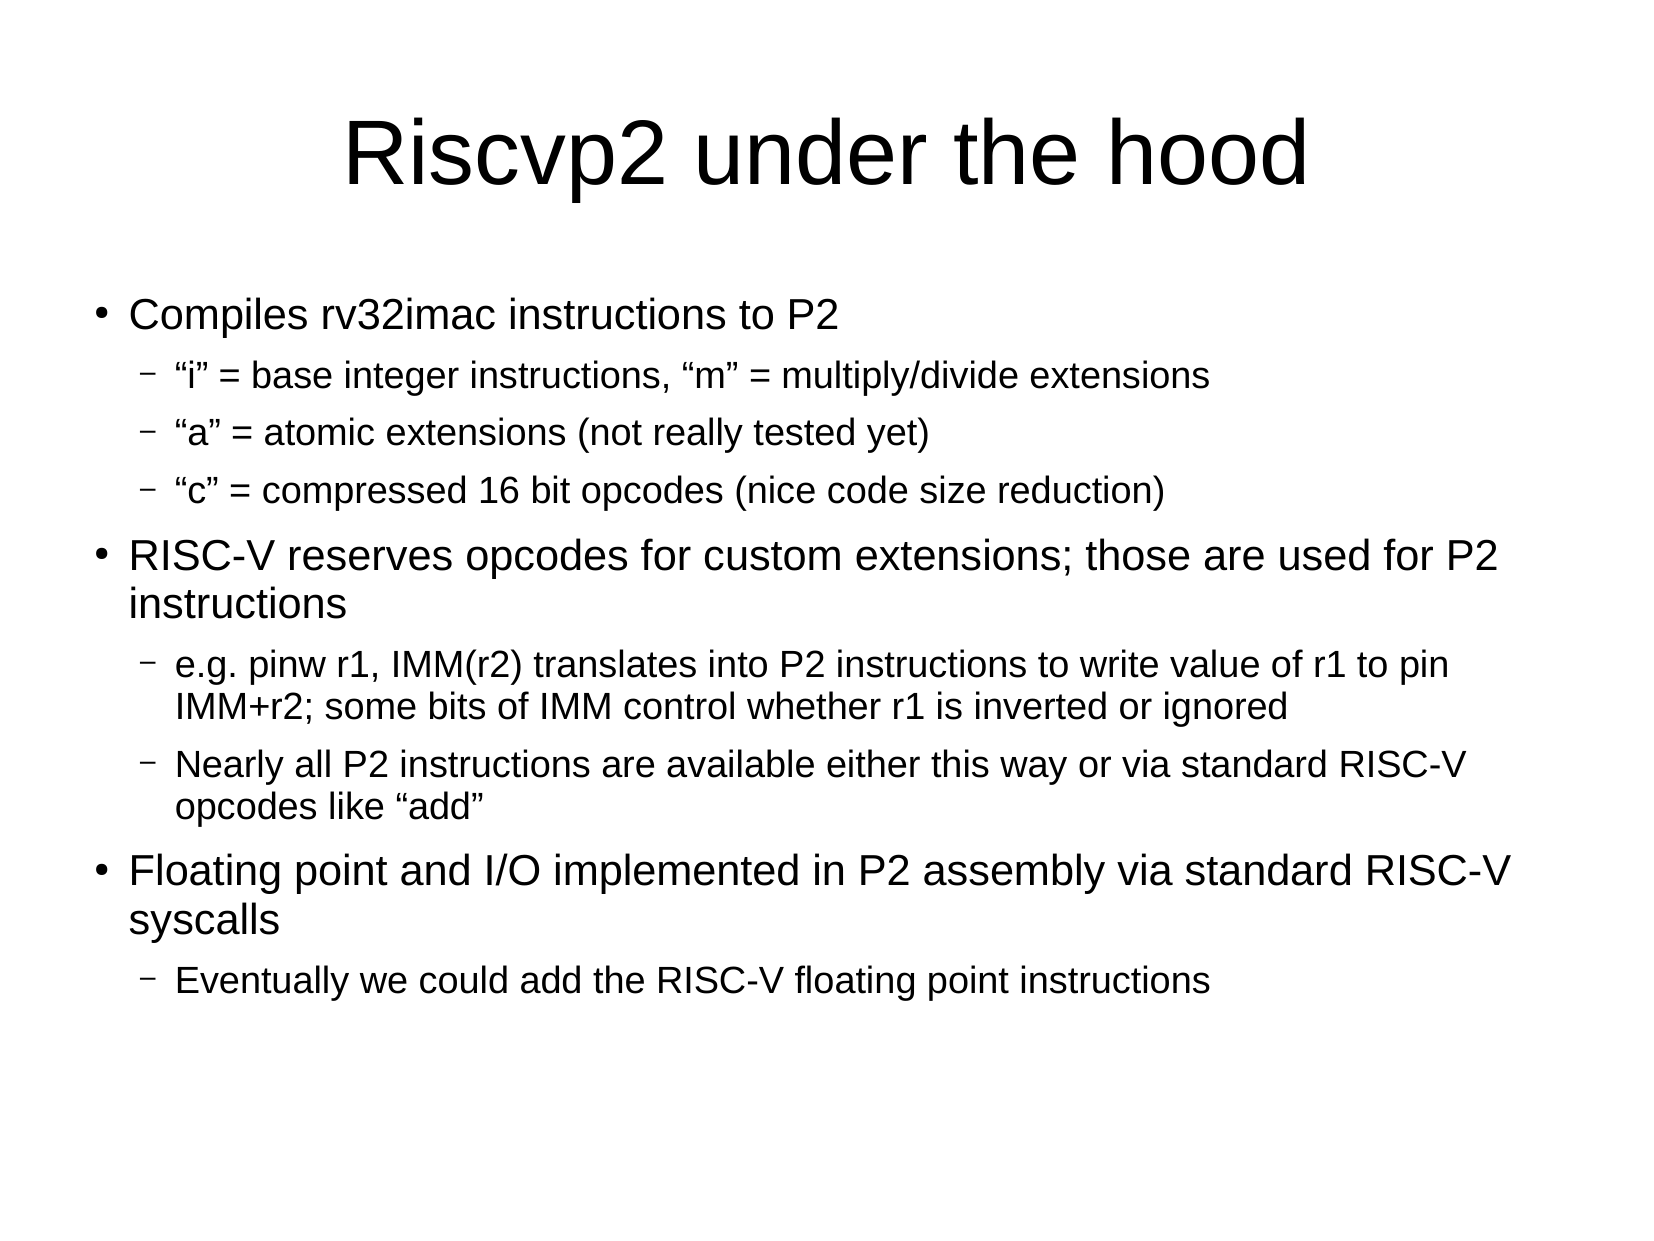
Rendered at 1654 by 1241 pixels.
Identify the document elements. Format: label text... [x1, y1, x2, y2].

list Compiles rv32imac instructions to P2 “i” = base integer instructions, “m” = multiply/divide extensions “a” = atomic extensions (not really tested yet) “c” = compressed 16 bit opcodes (nice code size reduction) RISC-V reserves opcodes for custom extensions; those are used for P2 instructions e.g. pinw r1, IMM(r2) translates into P2 instructions to write value of r1 to pin IMM+r2; some bits of IMM control whether r1 is inverted or ignored Nearly all P2 instructions are available either this way or via standard RISC-V opcodes like “add” Floating point and I/O implemented in P2 assembly via standard RISC-V syscalls Eventually we could add the RISC-V floating point instructions [82, 290, 1571, 1010]
title Riscvp2 under the hood [82, 49, 1571, 257]
